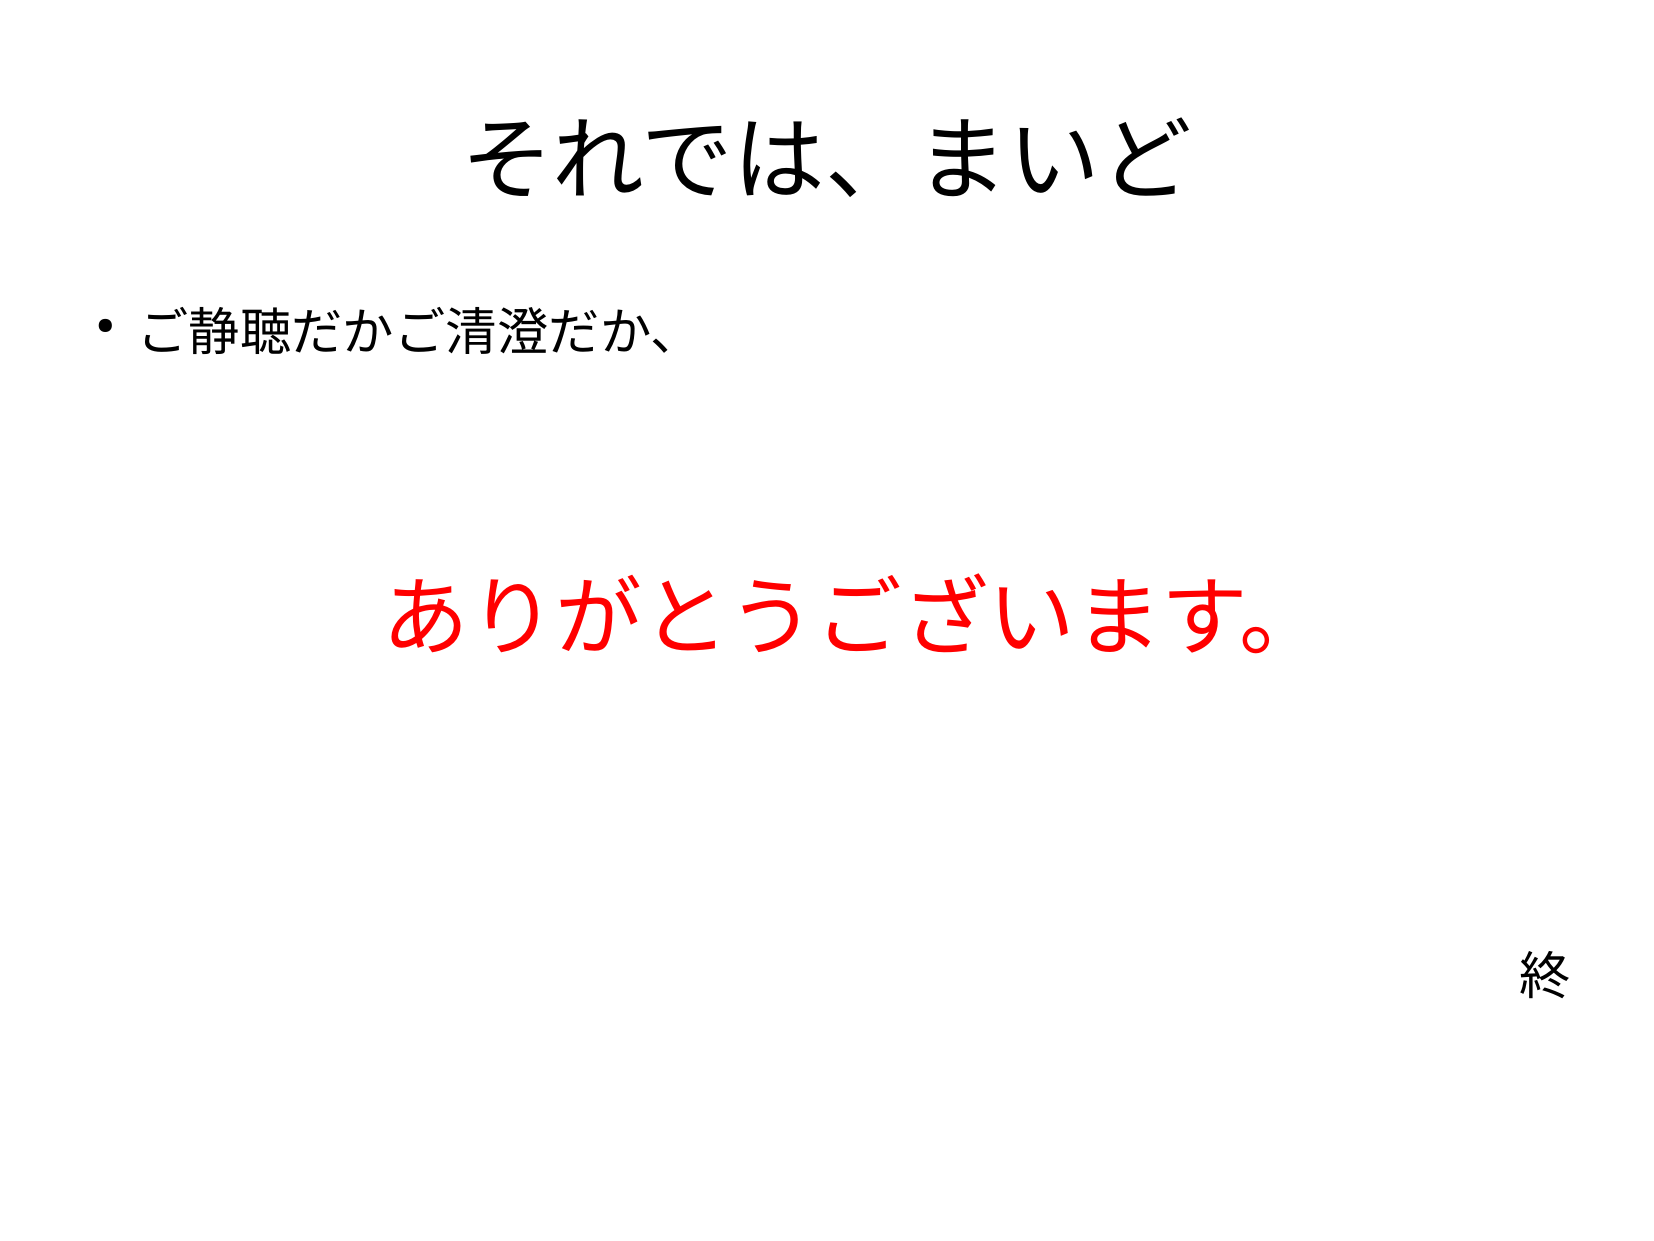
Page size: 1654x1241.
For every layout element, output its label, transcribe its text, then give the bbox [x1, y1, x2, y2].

title それでは、まいど [82, 49, 1571, 257]
list ご静聴だかご清澄だか、 ありがとうございます。 終 [82, 290, 1571, 1010]
